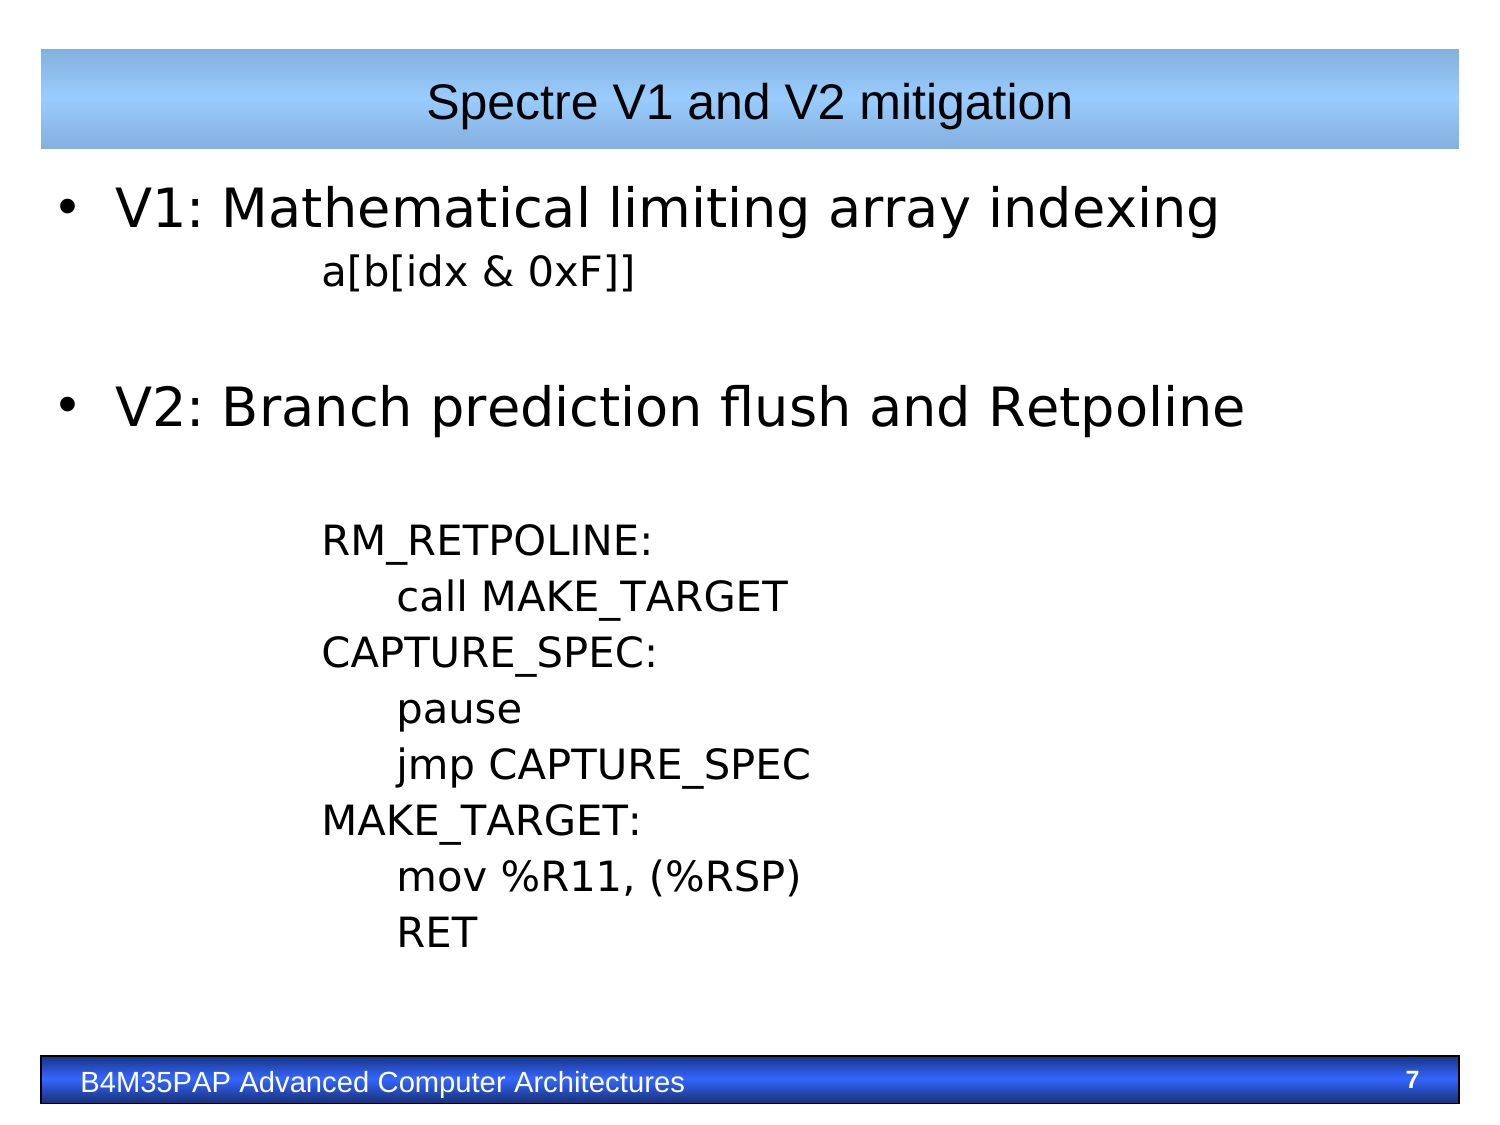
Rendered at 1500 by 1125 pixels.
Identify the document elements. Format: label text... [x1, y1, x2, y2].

list V1: Mathematical limiting array indexing a[b[idx & 0xF]] V2: Branch prediction flush and Retpoline RM_RETPOLINE: call MAKE_TARGET CAPTURE_SPEC: pause jmp CAPTURE_SPEC MAKE_TARGET: mov %R11, (%RSP) RET [44, 166, 1458, 1045]
title Spectre V1 and V2 mitigation [41, 49, 1459, 149]
